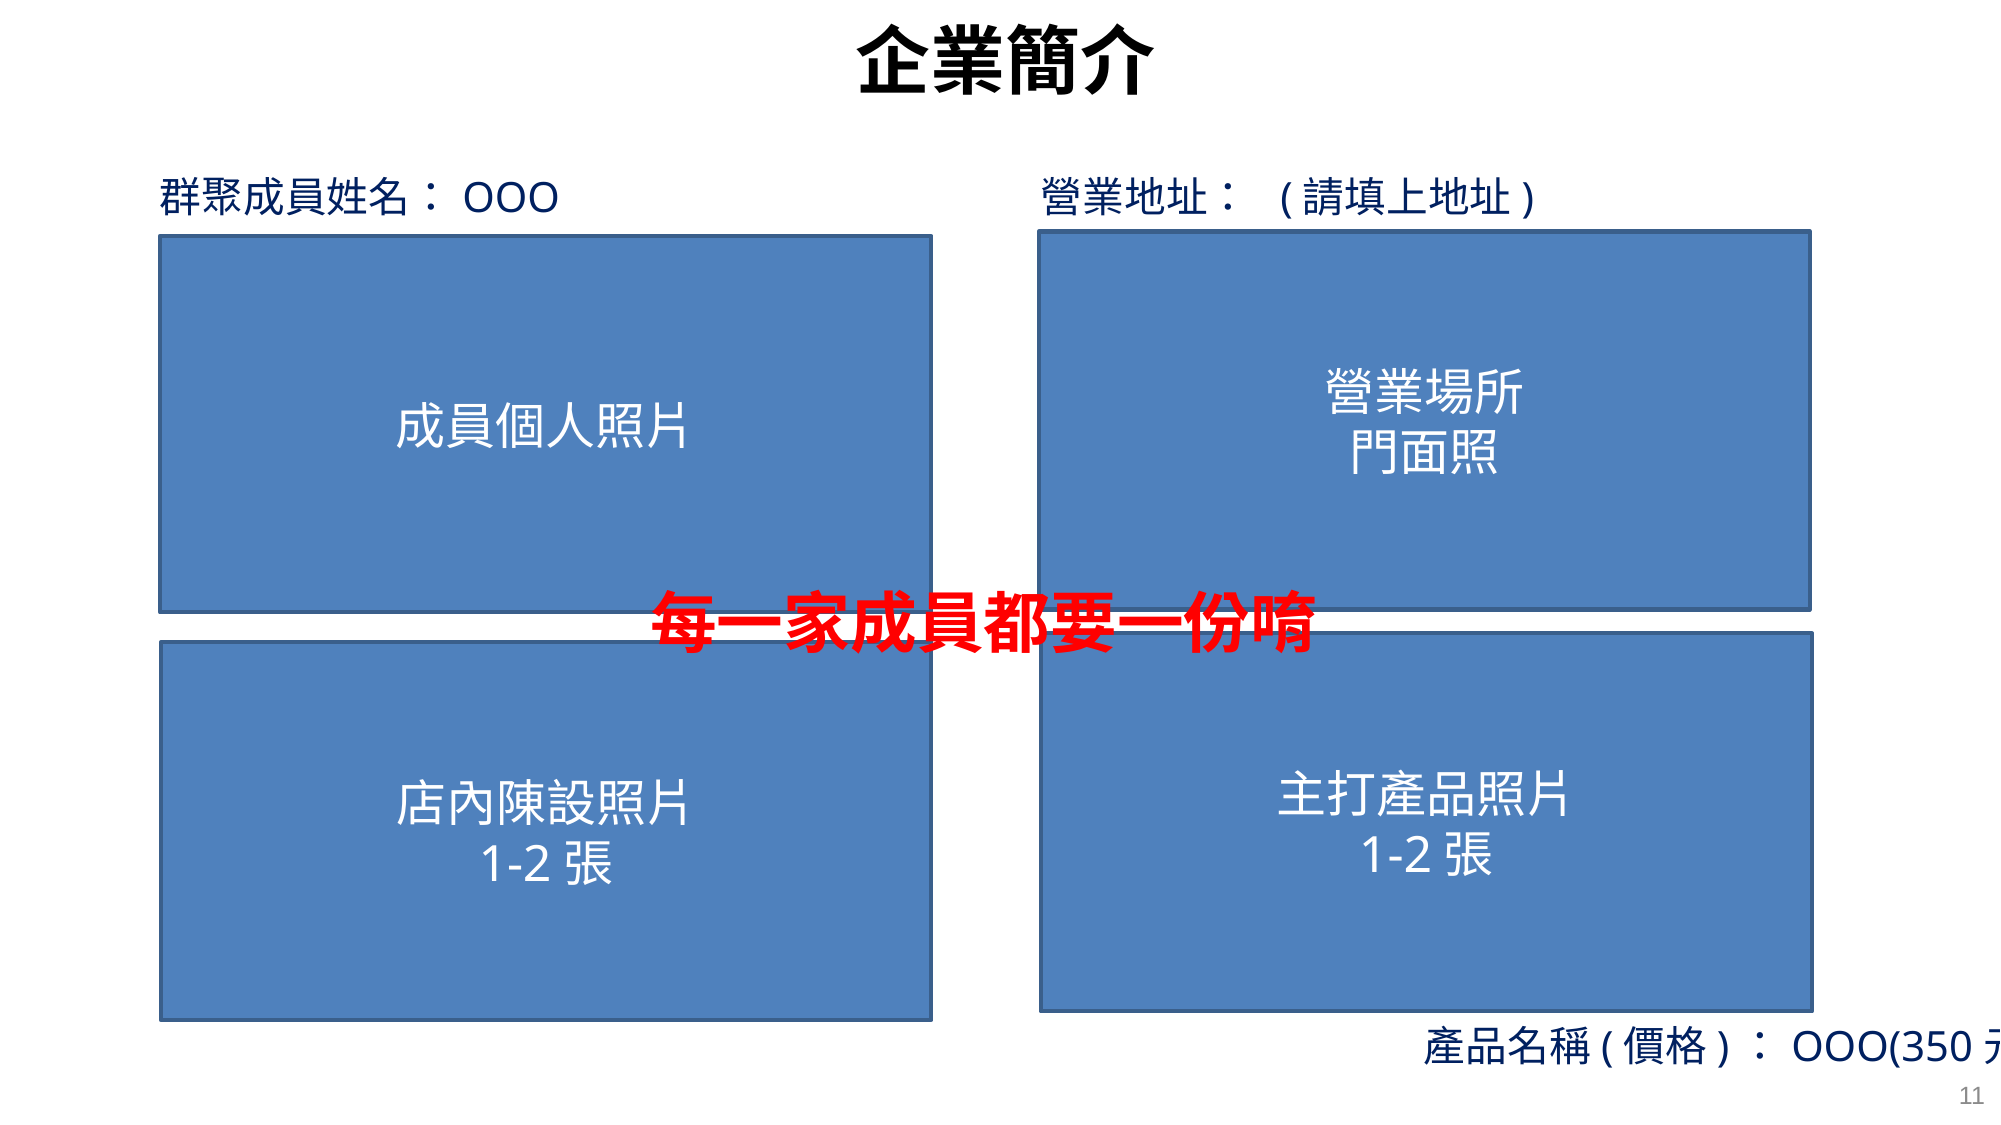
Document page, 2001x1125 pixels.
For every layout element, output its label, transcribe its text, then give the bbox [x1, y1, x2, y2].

text_box 營業場所 門面照 [1038, 231, 1810, 610]
text_box 企業簡介 [66, 14, 1945, 104]
text_box 成員個人照片 [159, 235, 932, 613]
text_box 營業地址： (請填上地址) [1040, 170, 1608, 221]
text_box 店內陳設照片 1-2張 [160, 642, 932, 1021]
text_box 群聚成員姓名：OOO [159, 170, 709, 221]
text_box 主打產品照片 1-2張 [1040, 633, 1812, 1012]
text_box 產品名稱(價格)：OOO(350元) [1423, 1020, 2000, 1071]
text_box 每一家成員都要一份唷 [635, 573, 1333, 669]
